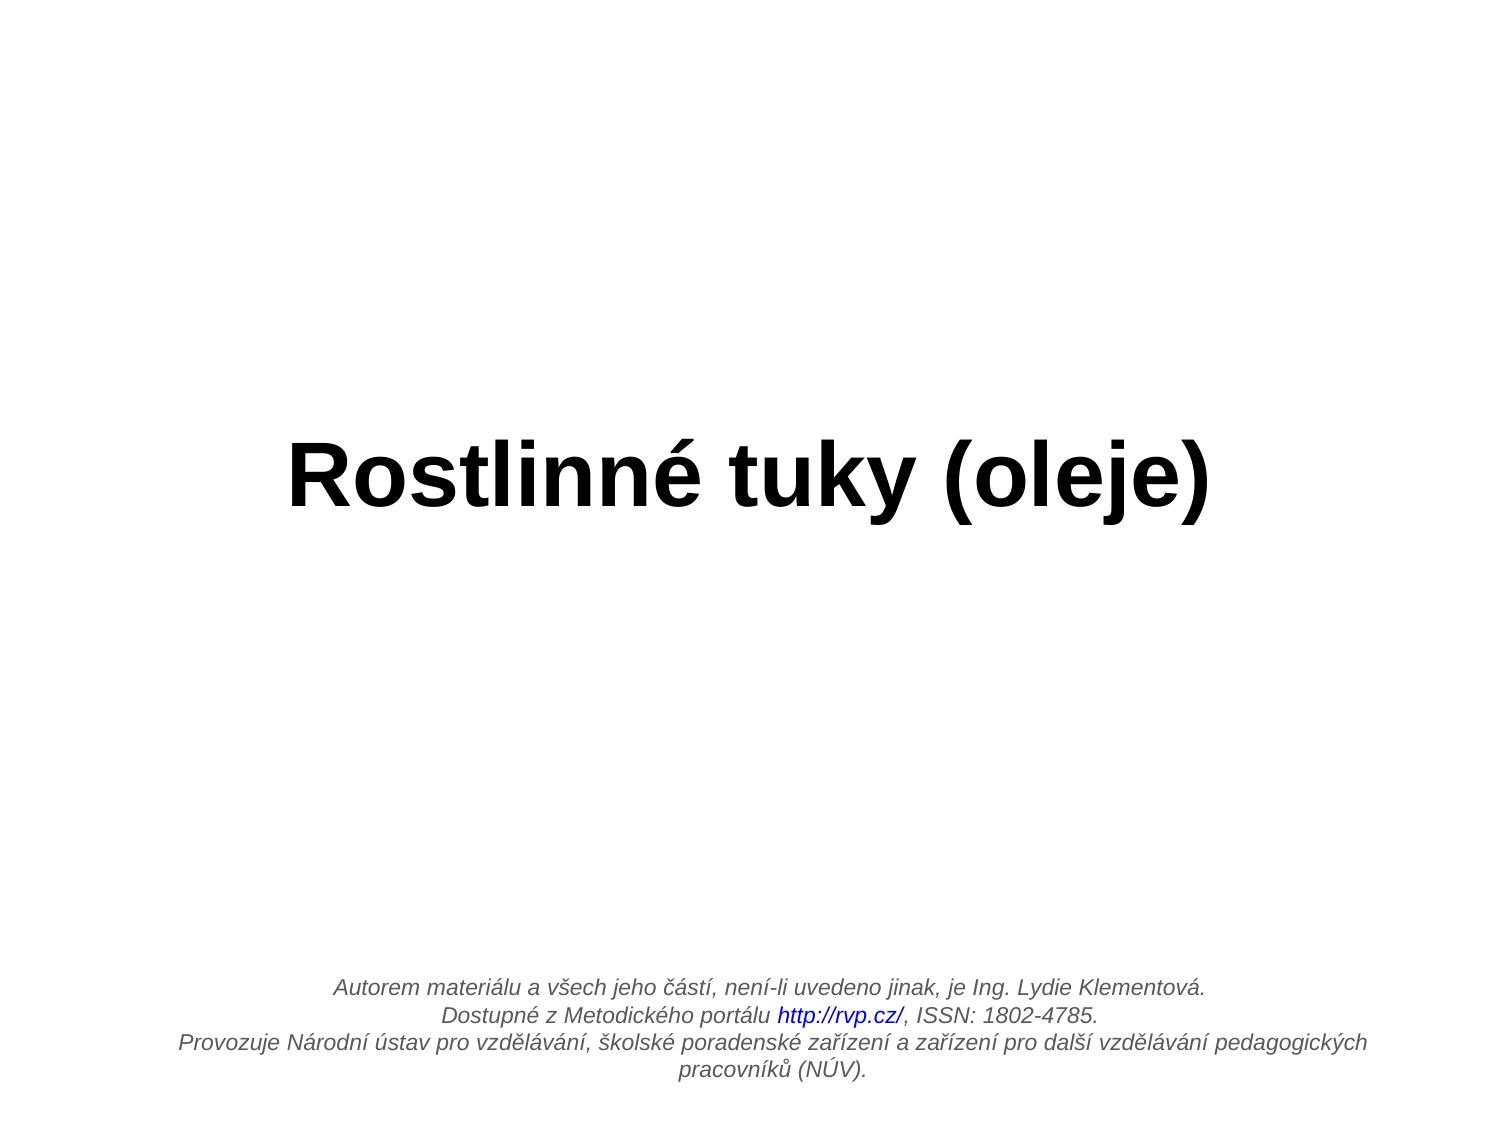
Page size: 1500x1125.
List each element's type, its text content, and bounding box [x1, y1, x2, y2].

title Rostlinné tuky (oleje) [112, 349, 1388, 591]
text_box Autorem materiálu a všech jeho částí, není-li uvedeno jinak, je Ing. Lydie Klementová. Dostupné z Metodického portálu http://rvp.cz/, ISSN: 1802-4785. Provozuje Národní ústav pro vzdělávání, školské poradenské zařízení a zařízení pro další vzdělávání pedagogických pracovníků (NÚV). [159, 1011, 1388, 1072]
